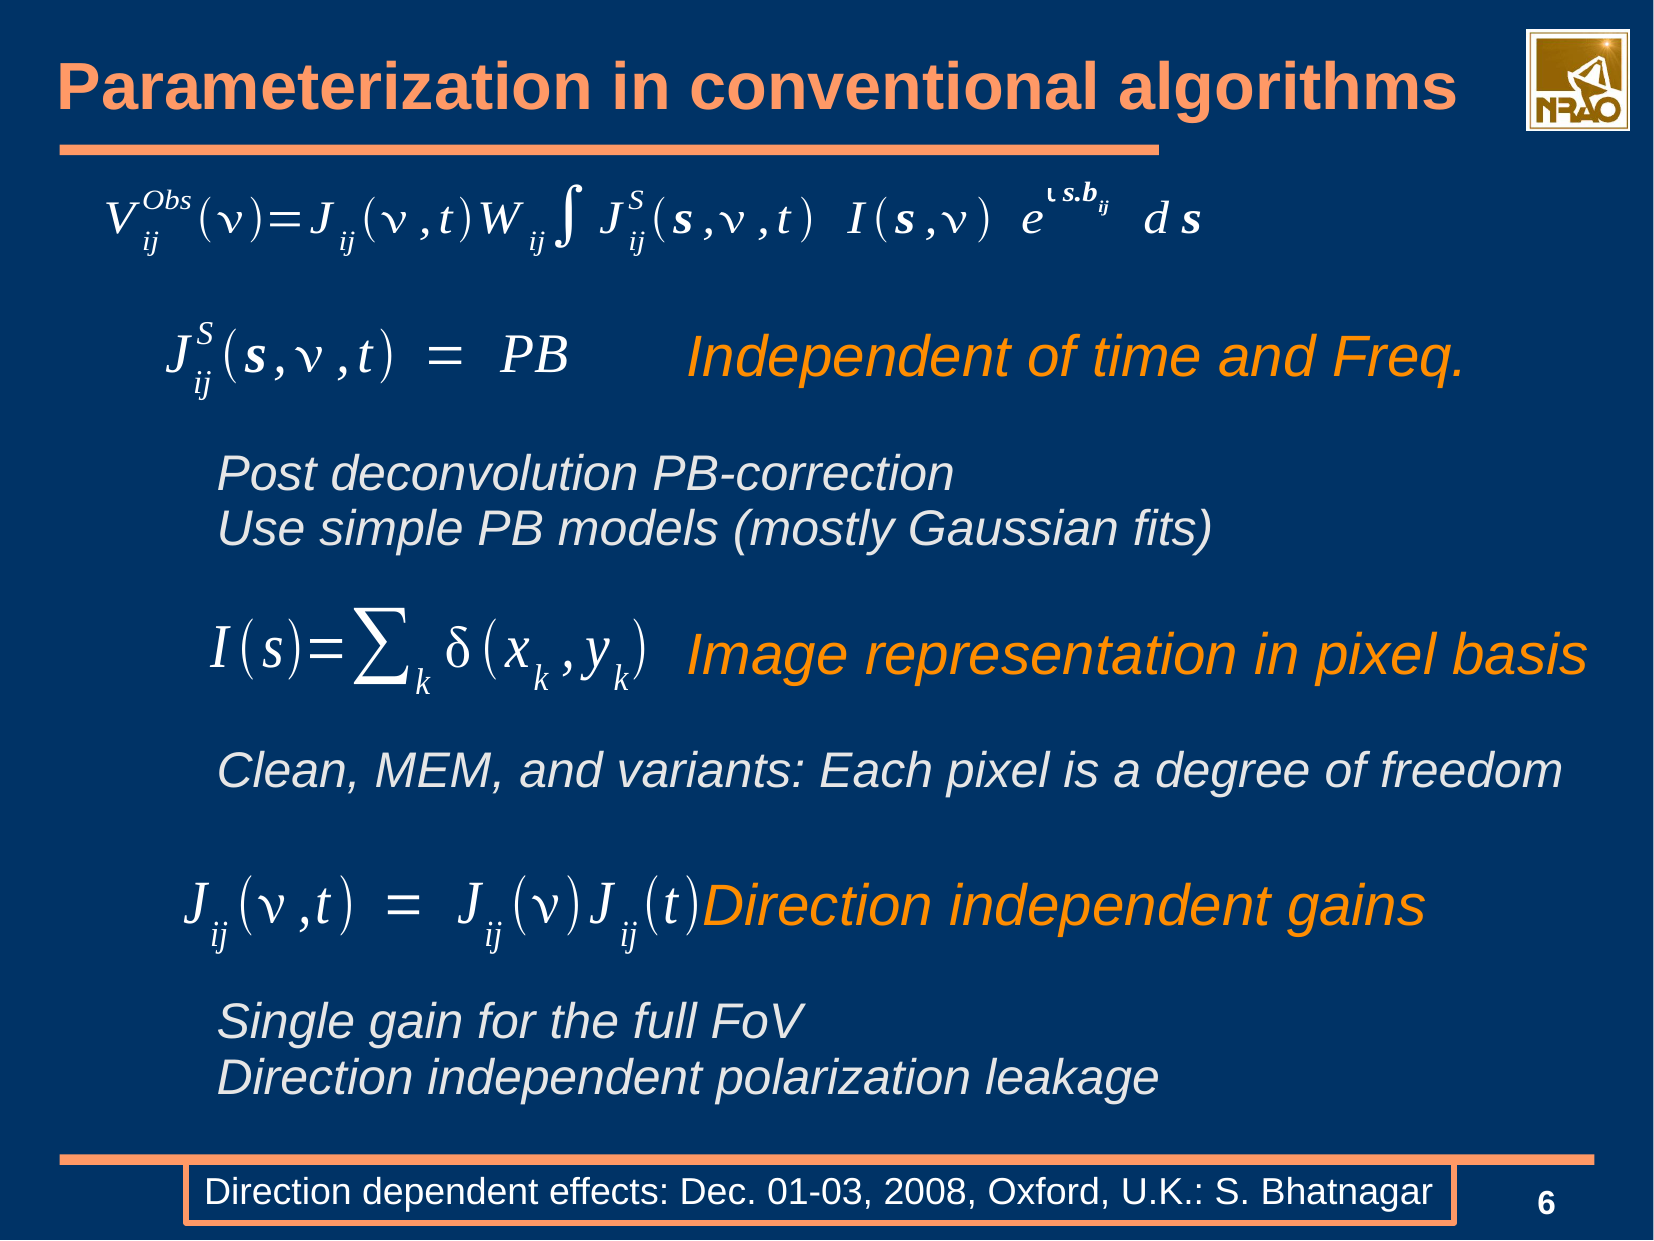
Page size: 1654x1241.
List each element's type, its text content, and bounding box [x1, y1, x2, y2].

picture [1526, 29, 1630, 131]
chart [147, 306, 583, 404]
chart [192, 597, 663, 705]
list Independent of time and Freq. Post deconvolution PB-correction Use simple PB models (mostly Gaussian fits) Image representation in pixel basis Clean, MEM, and variants: Each pixel is a degree of freedom Direction independent gains Single gain for the full FoV Direction independent polarization leakage [39, 174, 1630, 1144]
title Parameterization in conventional algorithms [56, 41, 1489, 131]
chart [166, 854, 716, 958]
chart [90, 168, 1214, 258]
